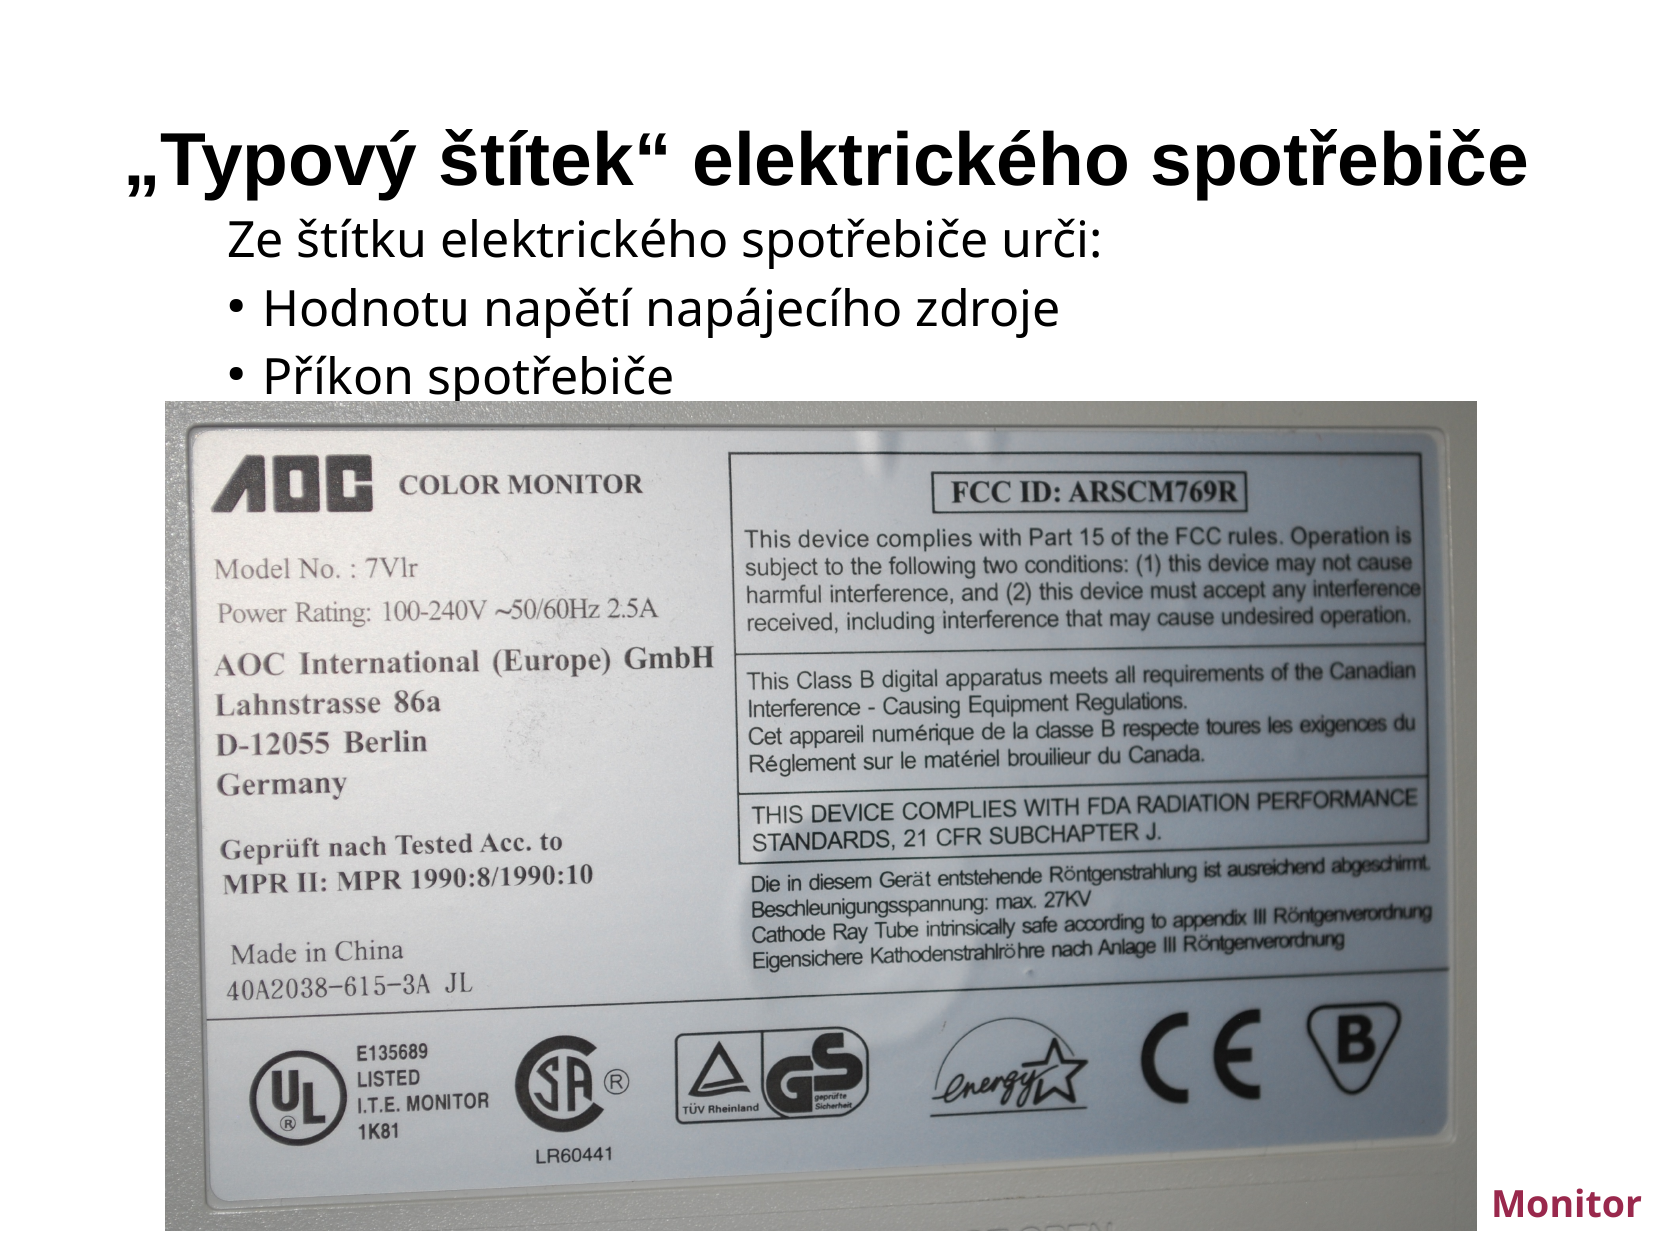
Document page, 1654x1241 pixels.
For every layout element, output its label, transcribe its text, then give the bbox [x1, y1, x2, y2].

picture [165, 401, 1477, 1231]
text_box Monitor [1476, 1169, 1654, 1237]
text_box Ze štítku elektrického spotřebiče urči: Hodnotu napětí napájecího zdroje Příkon spotřebiče [212, 212, 1489, 402]
title „Typový štítek“ elektrického spotřebiče [82, 94, 1571, 225]
